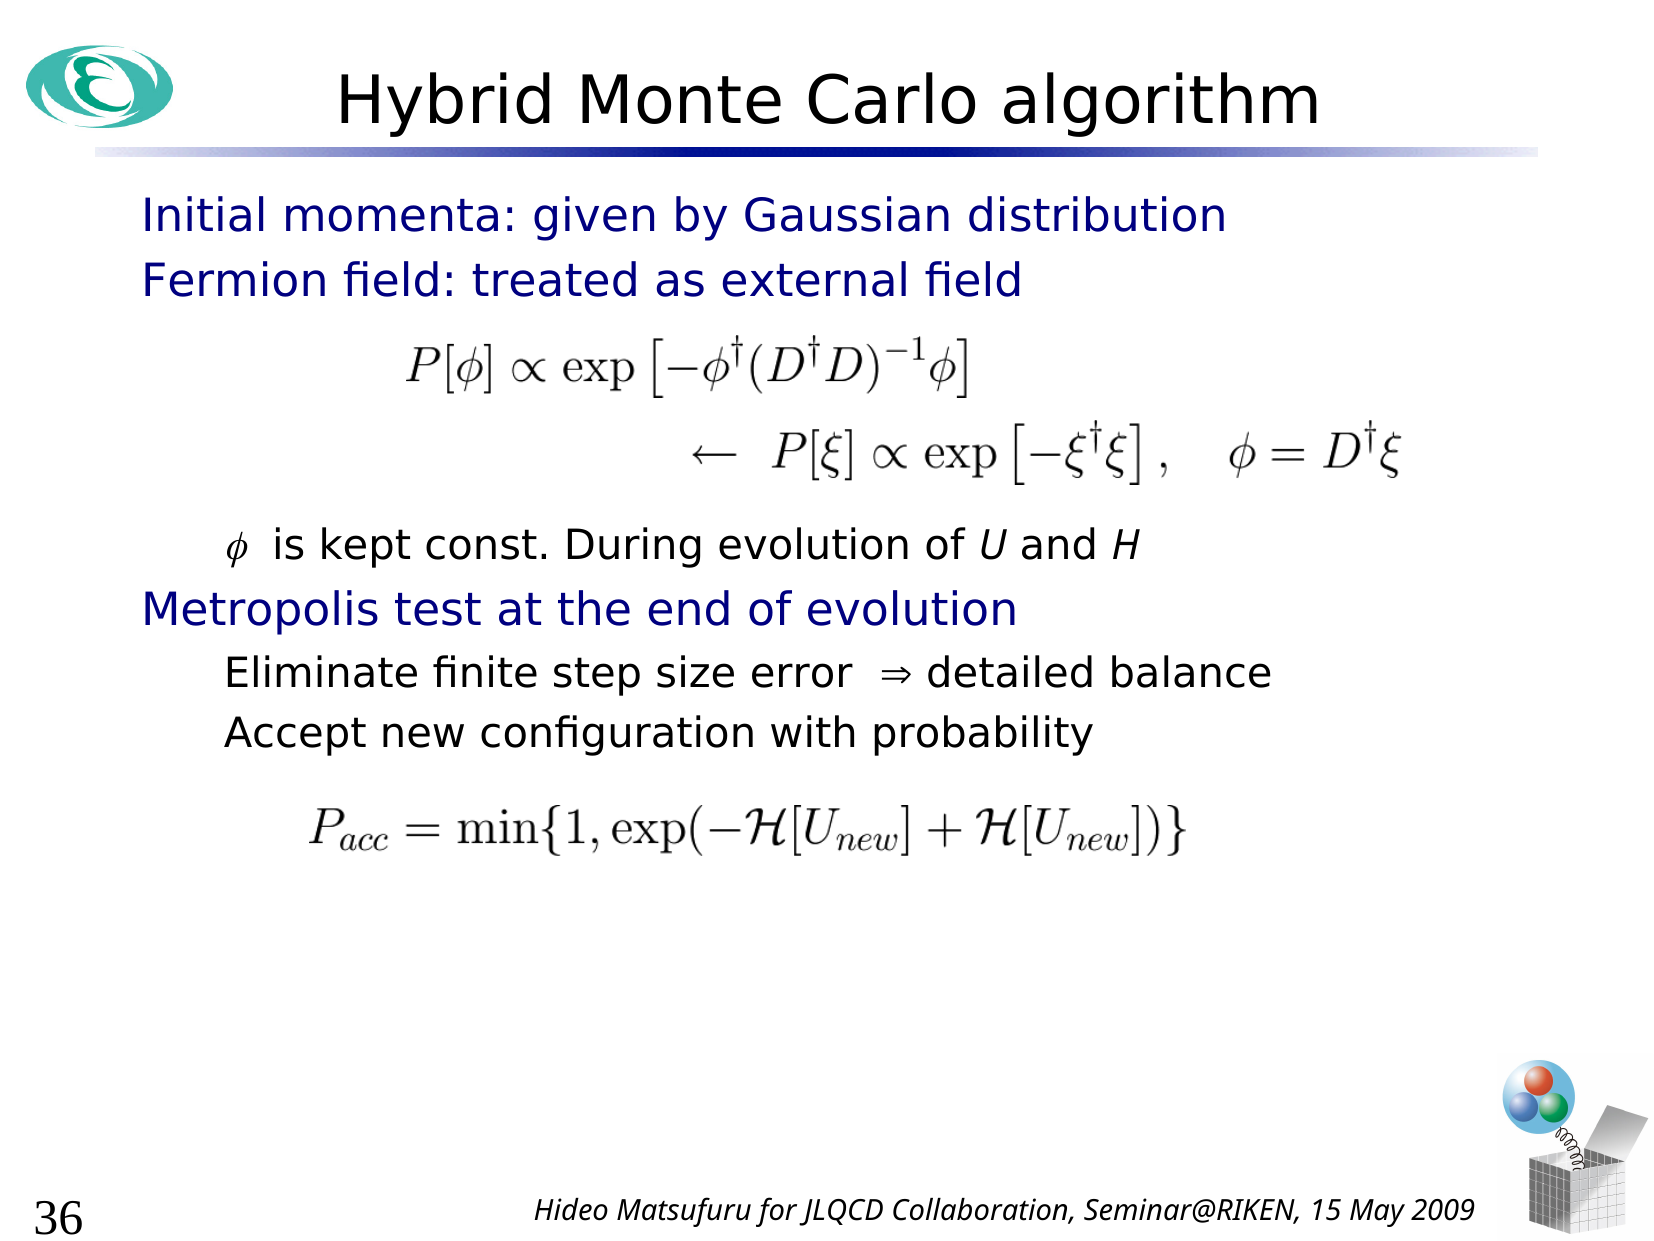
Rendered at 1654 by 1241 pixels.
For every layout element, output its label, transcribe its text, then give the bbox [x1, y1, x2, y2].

picture [309, 805, 1186, 857]
picture [692, 420, 1402, 485]
picture [20, 37, 179, 136]
picture [1497, 1053, 1654, 1241]
list Initial momenta: given by Gaussian distribution Fermion field: treated as external field  is kept const. During evolution of U and H Metropolis test at the end of evolution Eliminate finite step size error  detailed balance Accept new configuration with probability [46, 189, 1621, 883]
title Hybrid Monte Carlo algorithm [205, 47, 1454, 154]
picture [406, 335, 967, 398]
picture [95, 147, 1538, 157]
